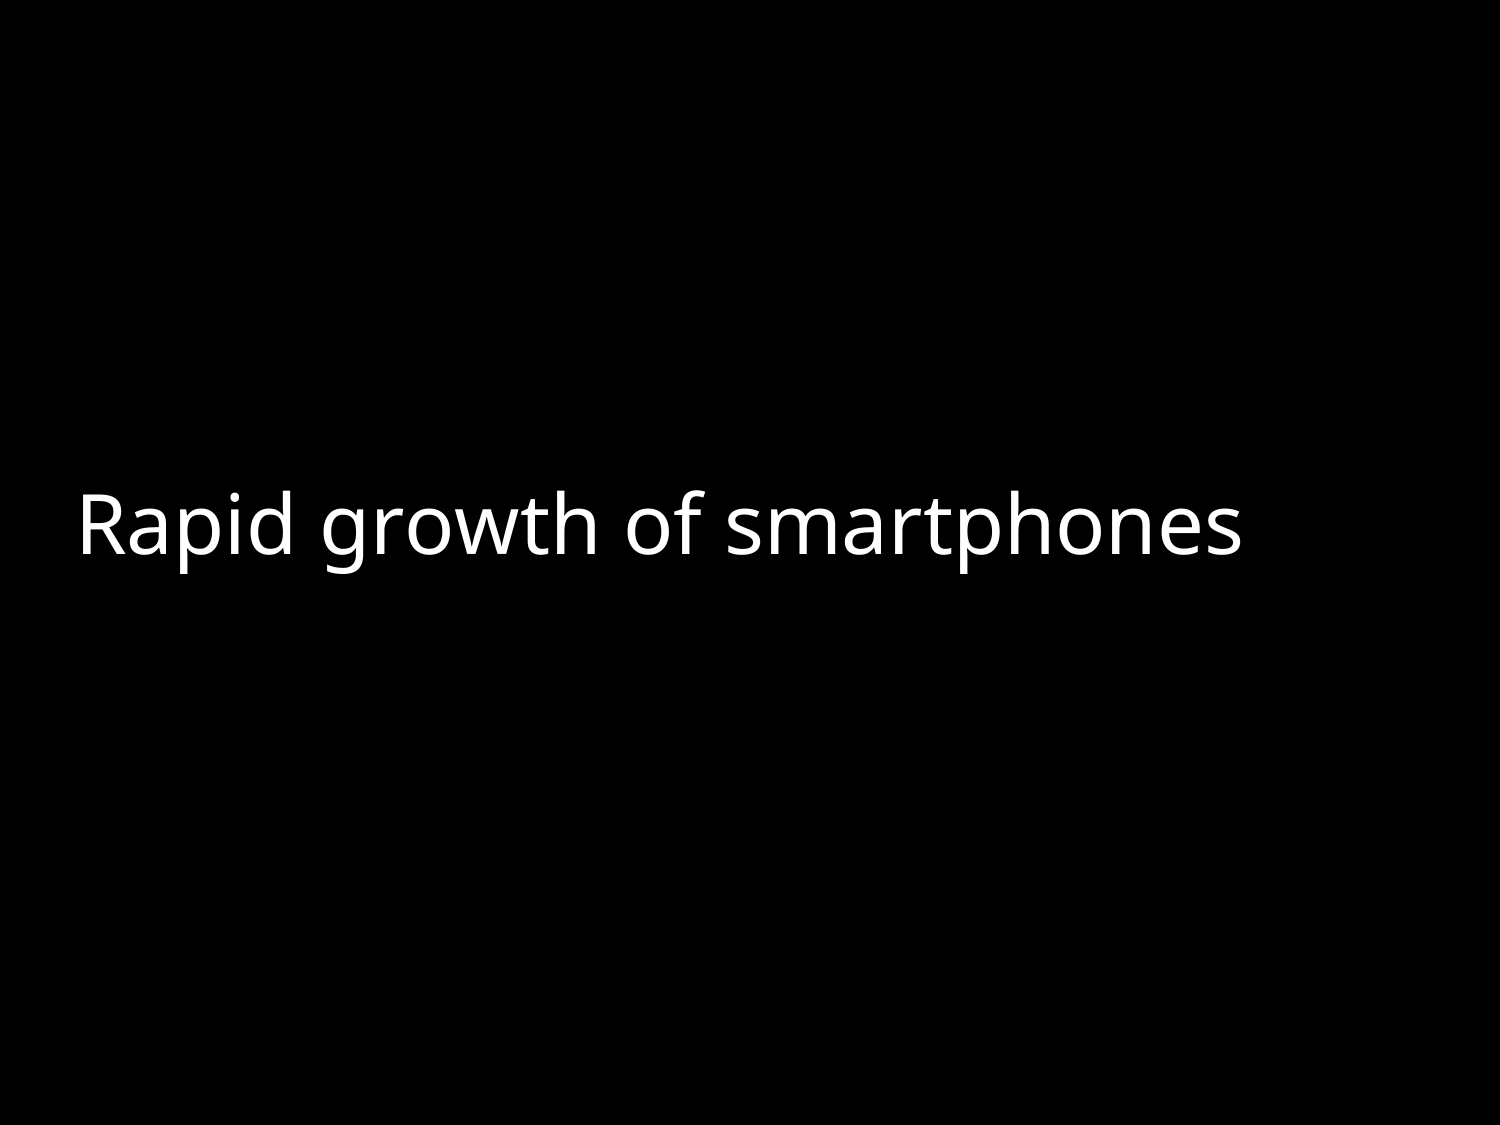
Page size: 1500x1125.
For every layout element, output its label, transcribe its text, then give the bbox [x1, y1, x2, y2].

title Rapid growth of smartphones [75, 428, 1414, 616]
